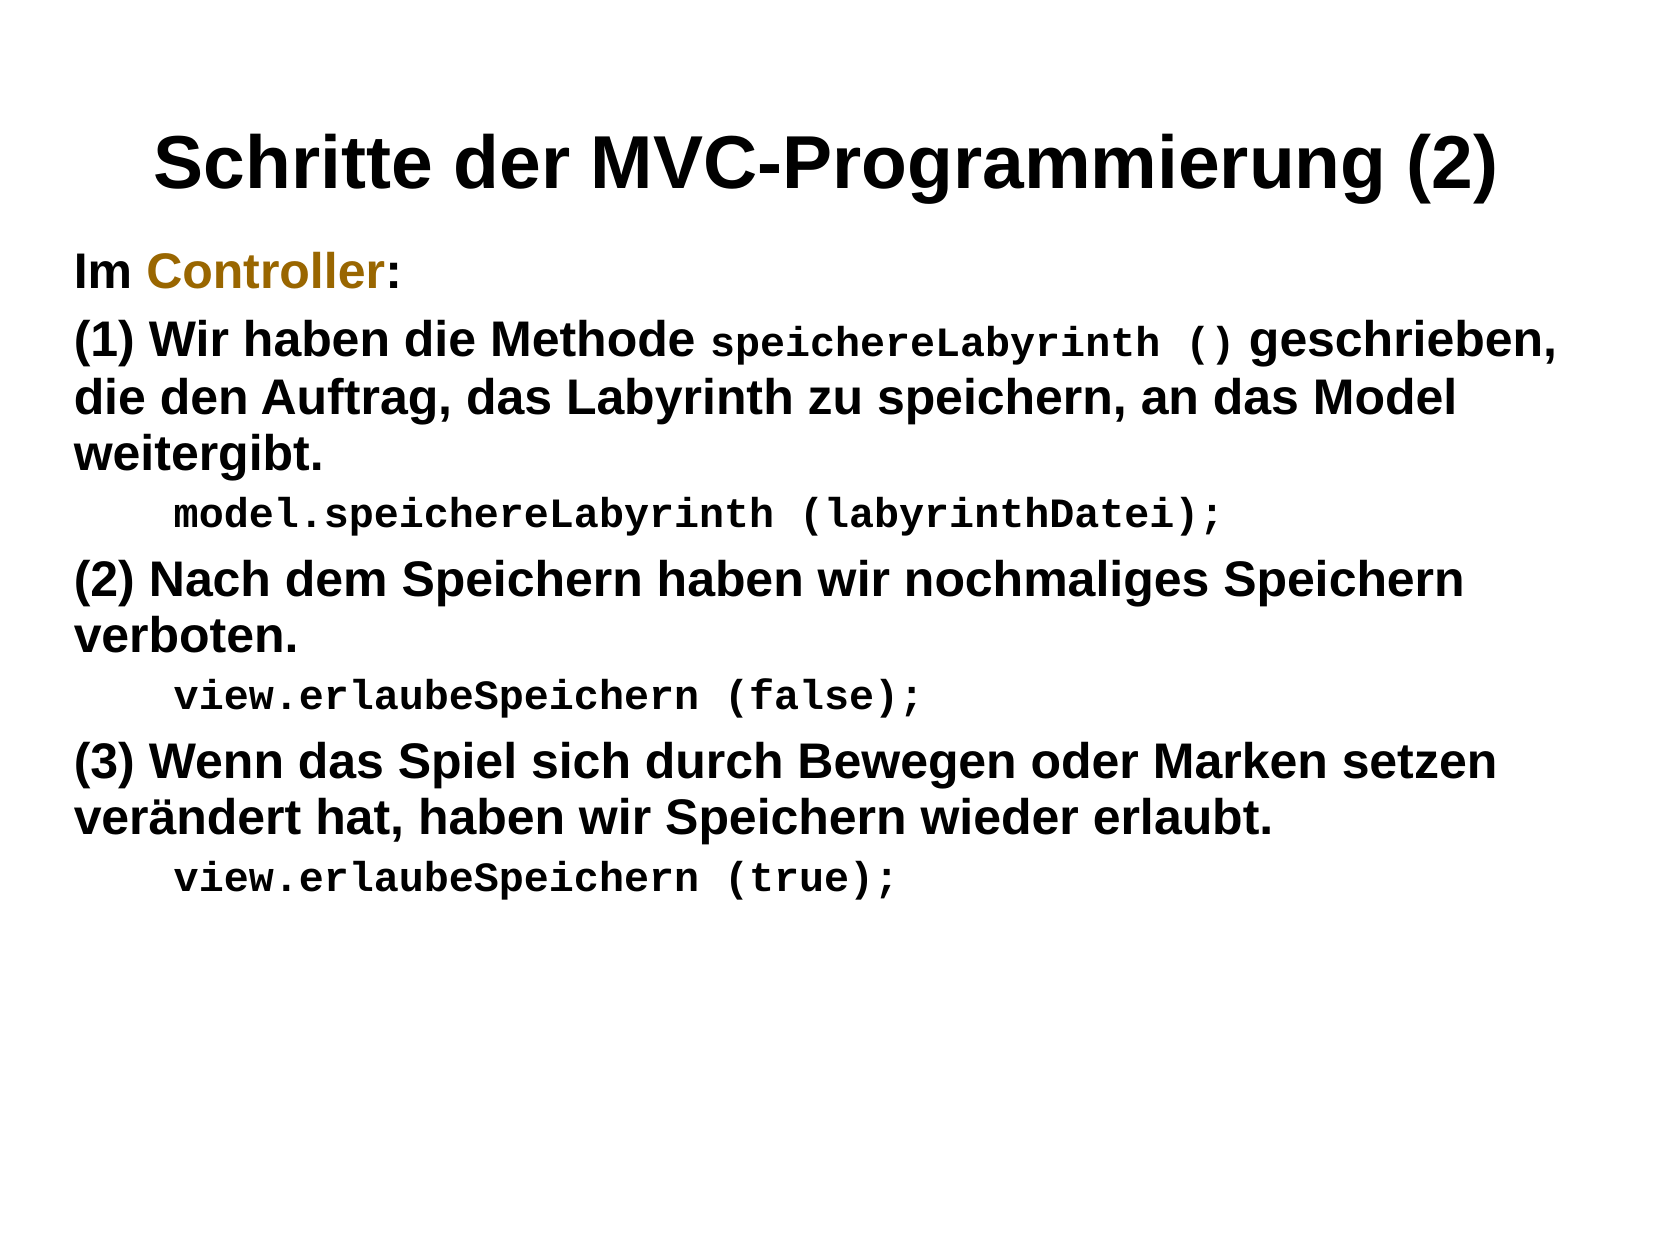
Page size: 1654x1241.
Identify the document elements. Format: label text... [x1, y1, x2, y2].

title Schritte der MVC-Programmierung (2) [88, 118, 1565, 207]
text_box Im Controller: Wir haben die Methode speichereLabyrinth () geschrieben, die den Auftrag, das Labyrinth zu speichern, an das Model weitergibt. model.speichereLabyrinth (labyrinthDatei); Nach dem Speichern haben wir nochmaliges Speichern verboten. view.erlaubeSpeichern (false); Wenn das Spiel sich durch Bewegen oder Marken setzen verändert hat, haben wir Speichern wieder erlaubt. view.erlaubeSpeichern (true); [59, 236, 1595, 912]
